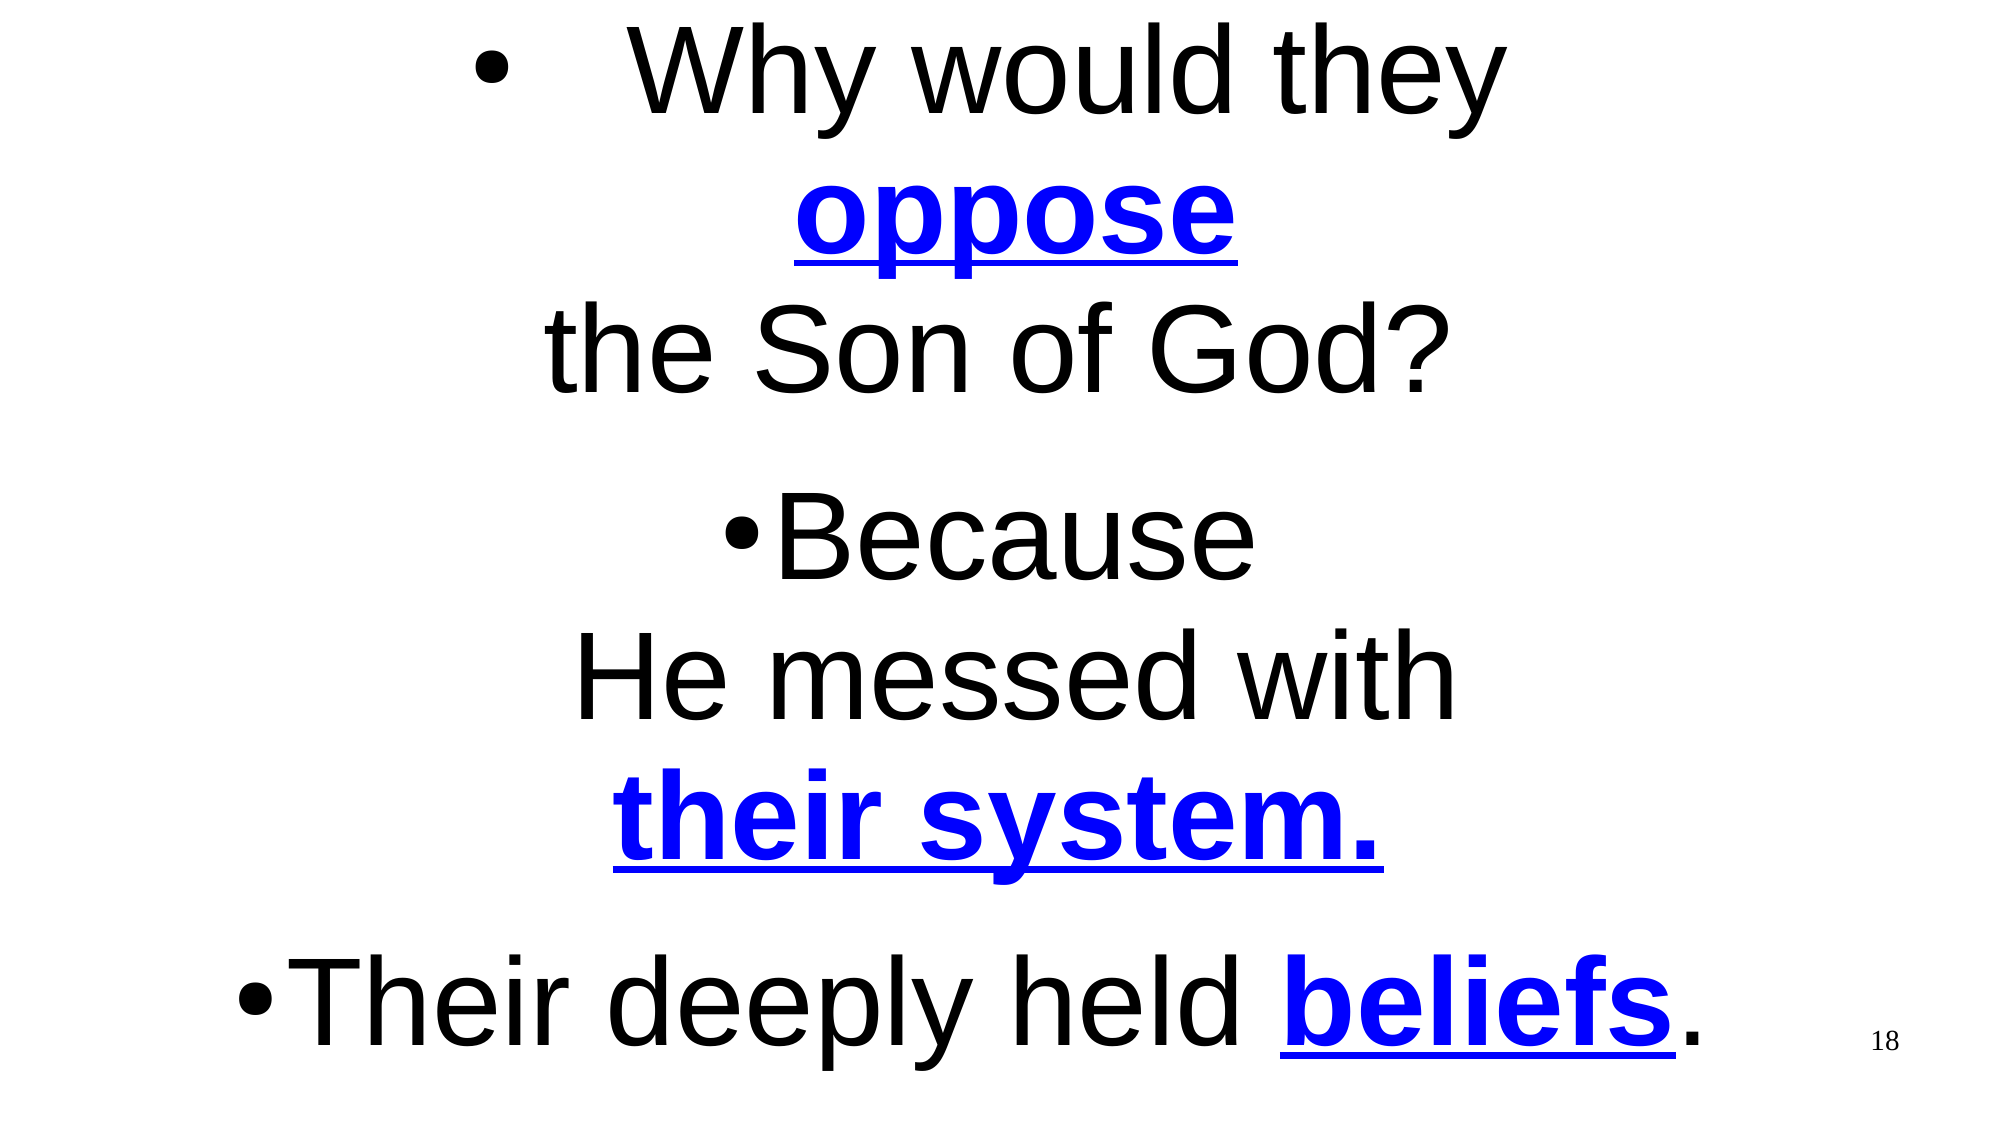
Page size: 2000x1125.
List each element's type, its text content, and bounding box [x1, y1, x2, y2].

list Why would they oppose the Son of God? Because He messed with their system. Their deeply held beliefs. [0, 0, 1996, 1123]
